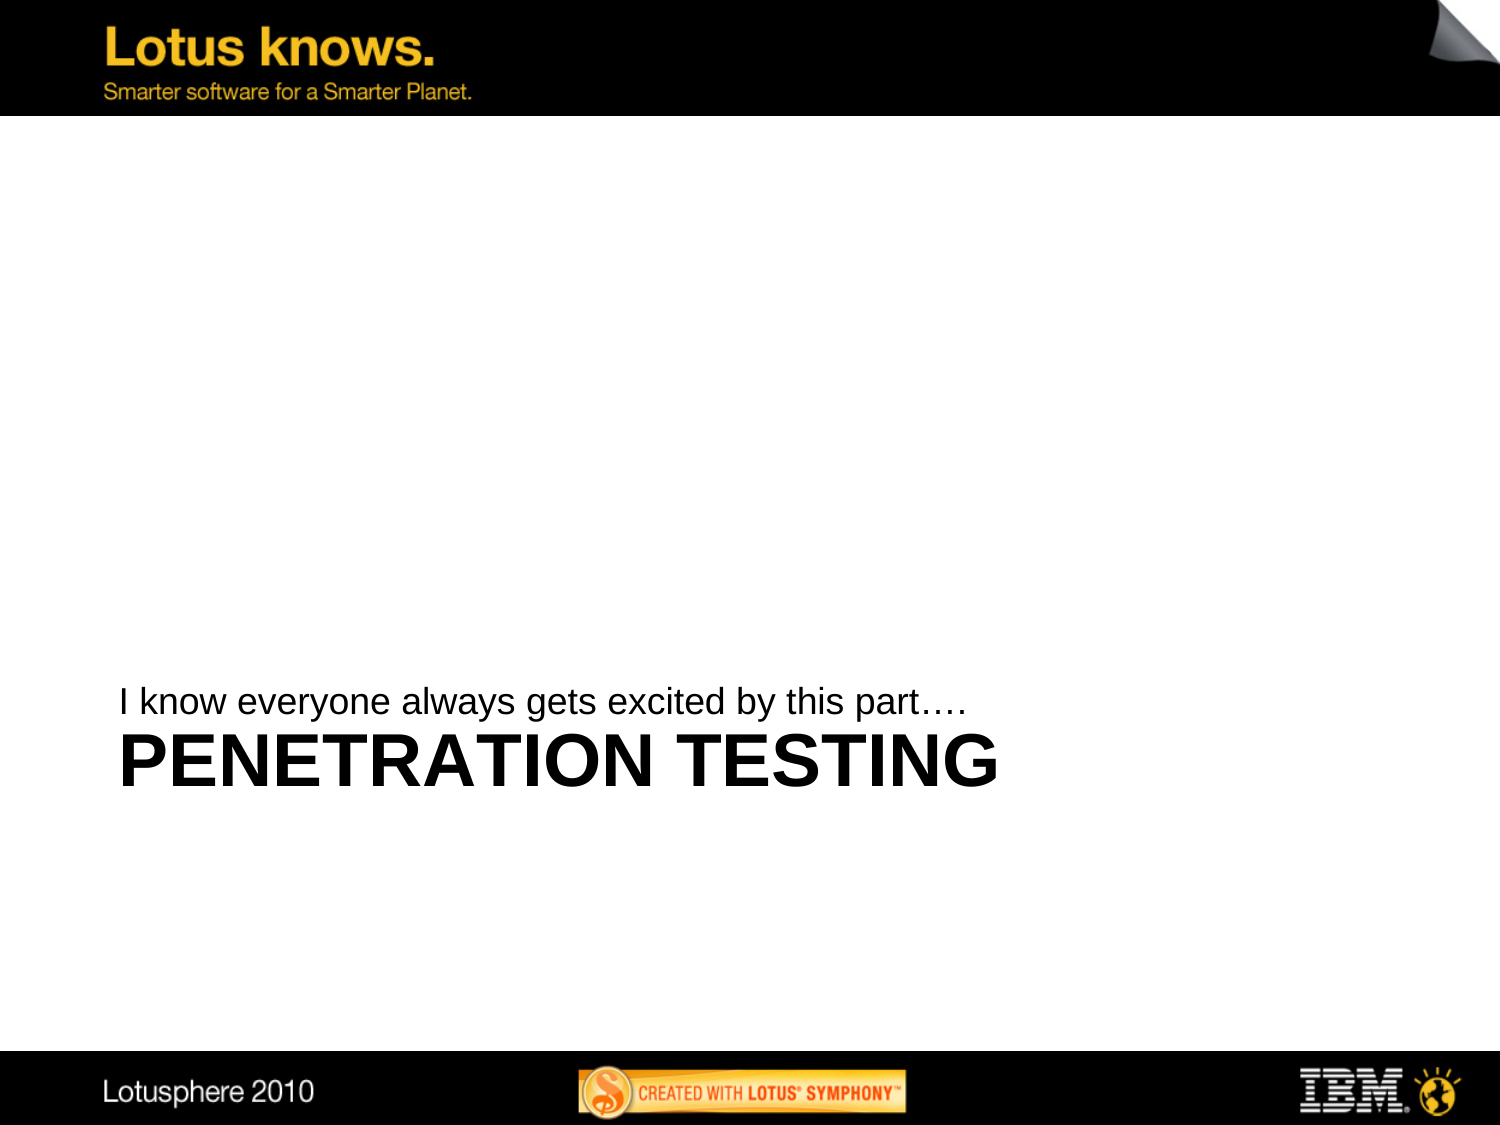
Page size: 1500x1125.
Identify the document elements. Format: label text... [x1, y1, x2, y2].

picture [0, 0, 1500, 114]
title PENETRATION TESTING [118, 723, 1394, 947]
list I know everyone always gets excited by this part…. [118, 476, 1394, 723]
picture [0, 1053, 1500, 1125]
